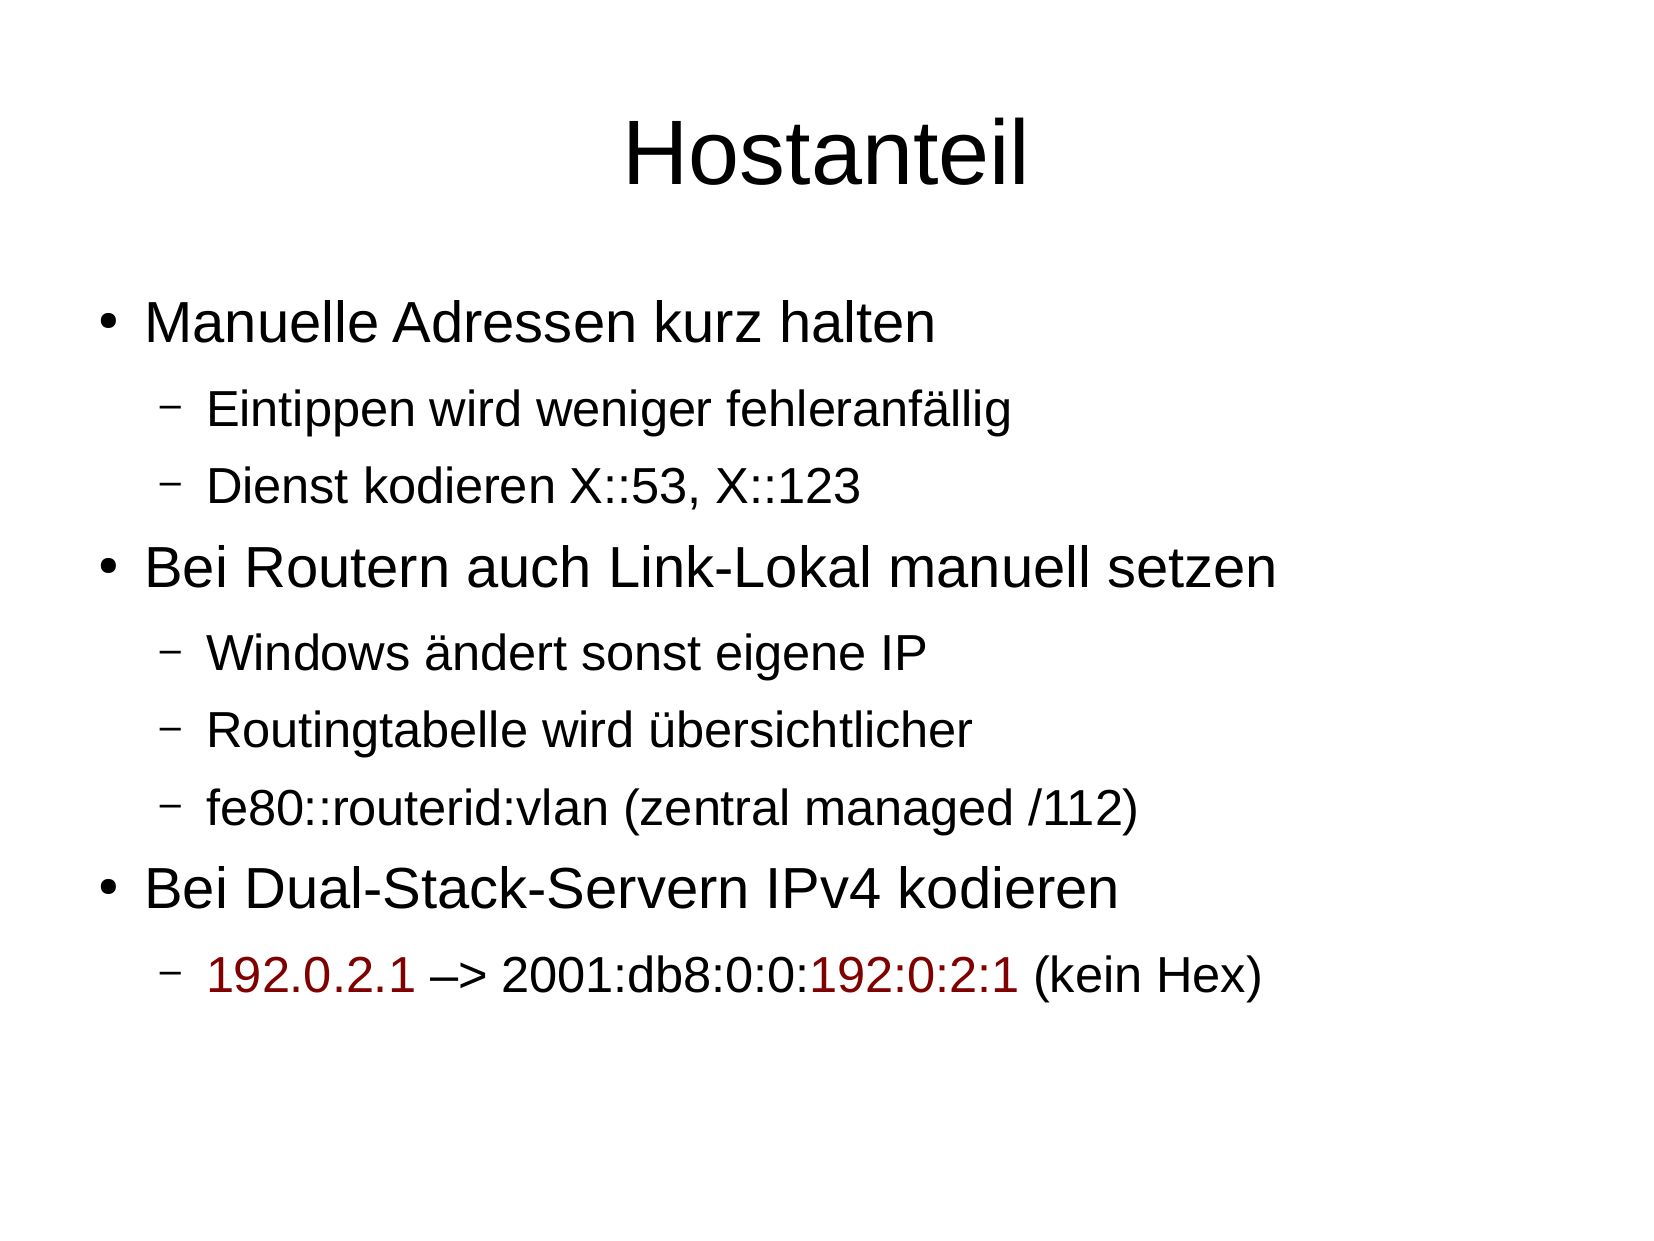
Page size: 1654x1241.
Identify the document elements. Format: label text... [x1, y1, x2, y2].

title Hostanteil [82, 49, 1571, 257]
list Manuelle Adressen kurz halten Eintippen wird weniger fehleranfällig Dienst kodieren X::53, X::123 Bei Routern auch Link-Lokal manuell setzen Windows ändert sonst eigene IP Routingtabelle wird übersichtlicher fe80::routerid:vlan (zentral managed /112) Bei Dual-Stack-Servern IPv4 kodieren 192.0.2.1 –> 2001:db8:0:0:192:0:2:1 (kein Hex) [82, 290, 1571, 1010]
